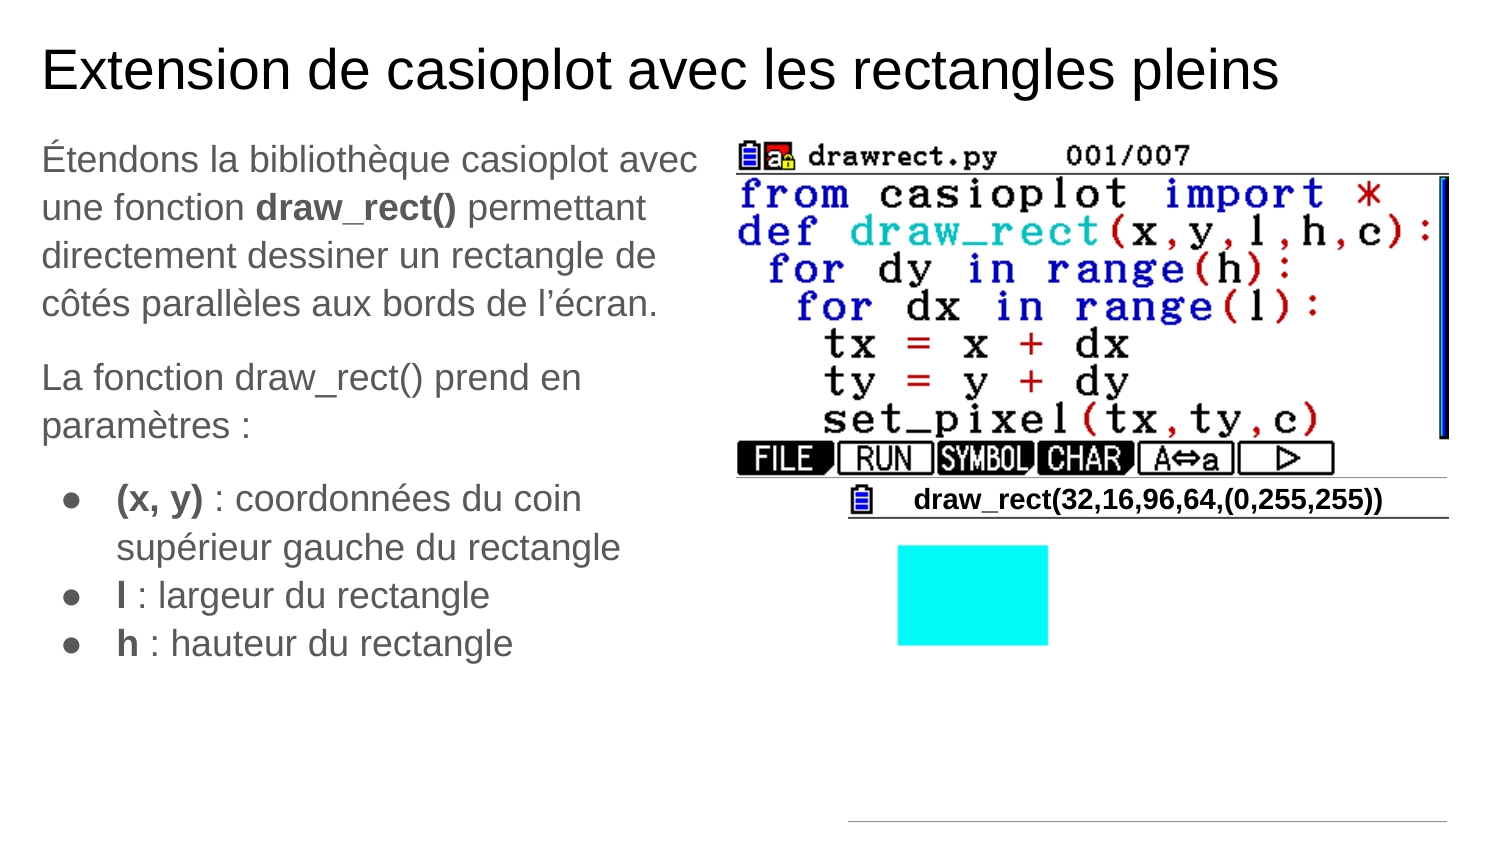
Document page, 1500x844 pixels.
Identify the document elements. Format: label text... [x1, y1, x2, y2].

list Étendons la bibliothèque casioplot avec une fonction draw_rect() permettant directement dessiner un rectangle de côtés parallèles aux bords de l’écran. La fonction draw_rect() prend en paramètres : (x, y) : coordonnées du coin supérieur gauche du rectangle l : largeur du rectangle h : hauteur du rectangle [26, 116, 737, 750]
title Extension de casioplot avec les rectangles pleins [26, 23, 1424, 117]
picture [736, 139, 1449, 477]
picture [848, 531, 1449, 821]
text_box draw_rect(32,16,96,64,(0,255,255)) [848, 465, 1449, 531]
